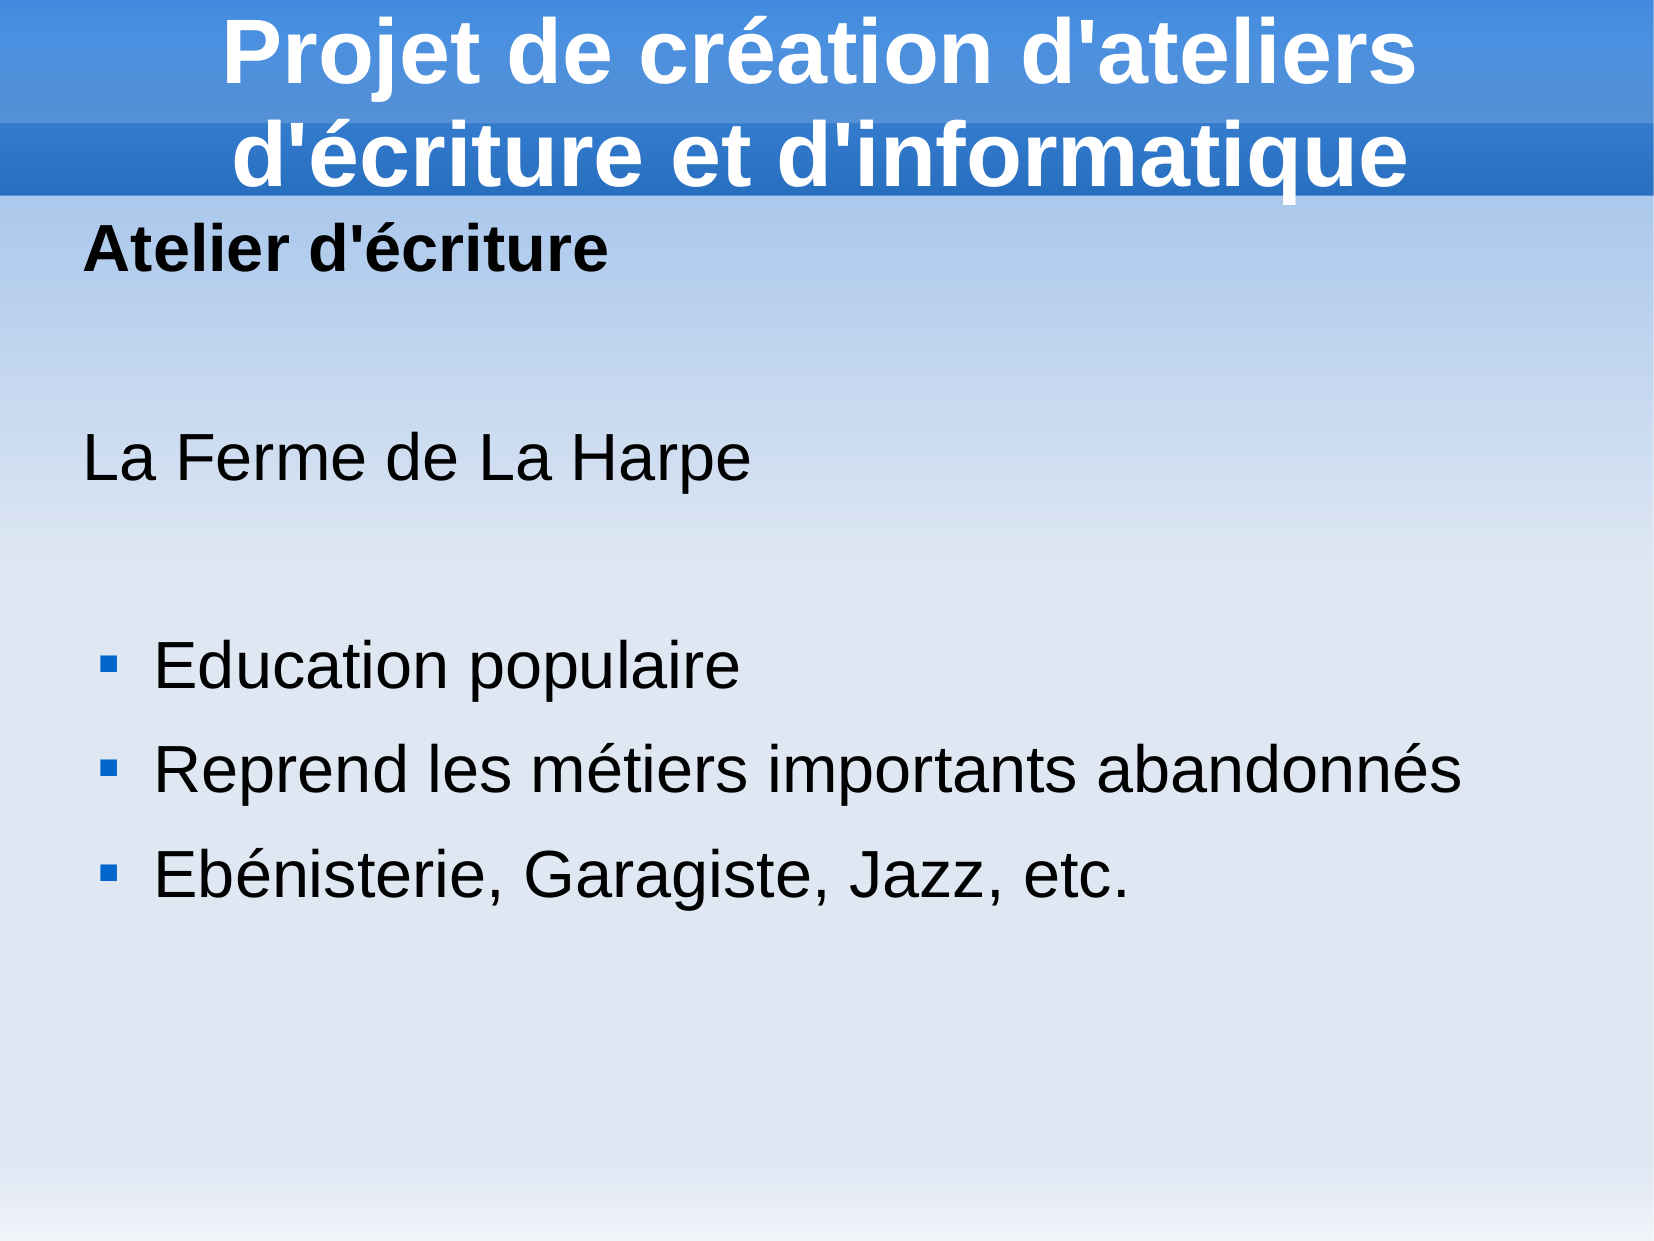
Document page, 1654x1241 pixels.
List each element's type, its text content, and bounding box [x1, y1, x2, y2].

title Projet de création d'ateliers d'écriture et d'informatique [76, 0, 1565, 208]
list Atelier d'écriture La Ferme de La Harpe Education populaire Reprend les métiers importants abandonnés Ebénisterie, Garagiste, Jazz, etc. [82, 210, 1571, 1030]
picture [0, 0, 1654, 1241]
